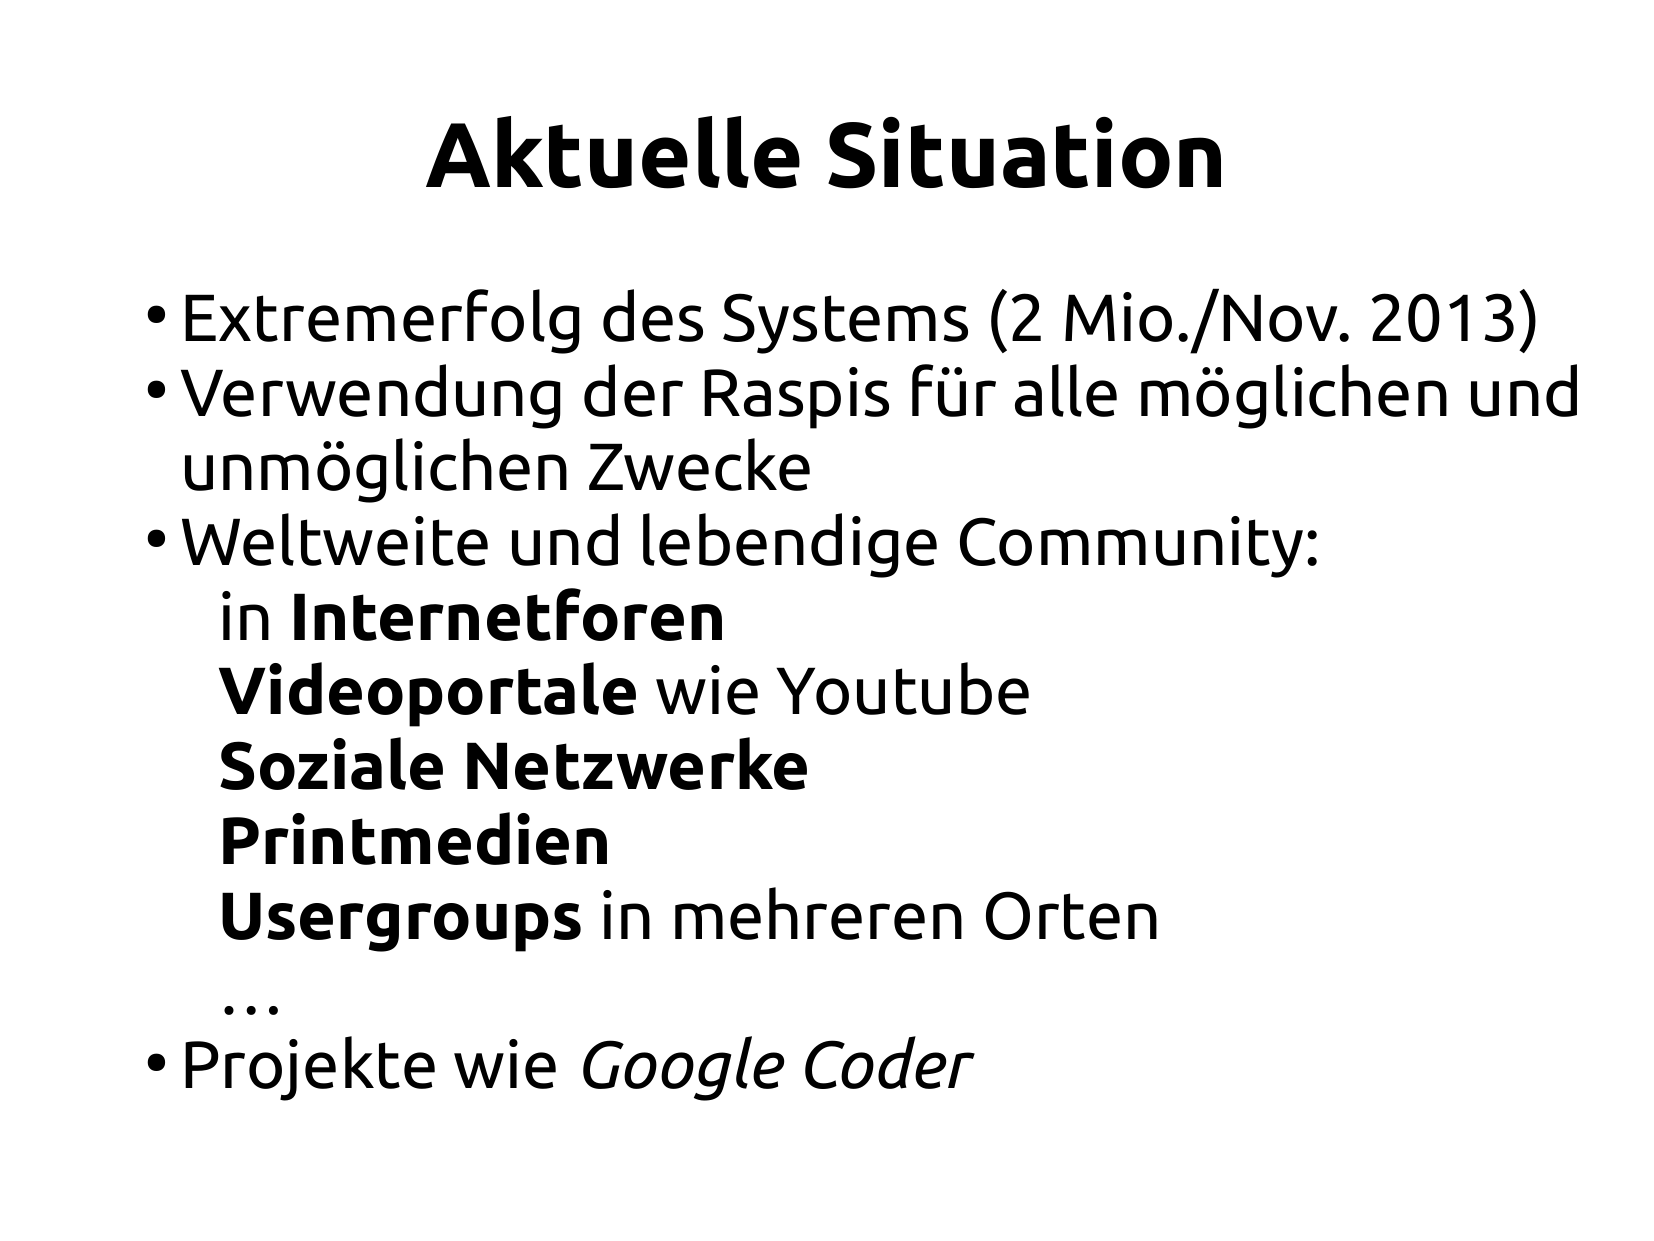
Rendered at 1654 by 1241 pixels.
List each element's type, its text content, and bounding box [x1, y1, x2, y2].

text_box Extremerfolg des Systems (2 Mio./Nov. 2013) Verwendung der Raspis für alle möglichen und unmöglichen Zwecke Weltweite und lebendige Community: in Internetforen Videoportale wie Youtube Soziale Netzwerke Printmedien Usergroups in mehreren Orten … Projekte wie Google Coder [129, 271, 1619, 1187]
title Aktuelle Situation [82, 49, 1571, 257]
